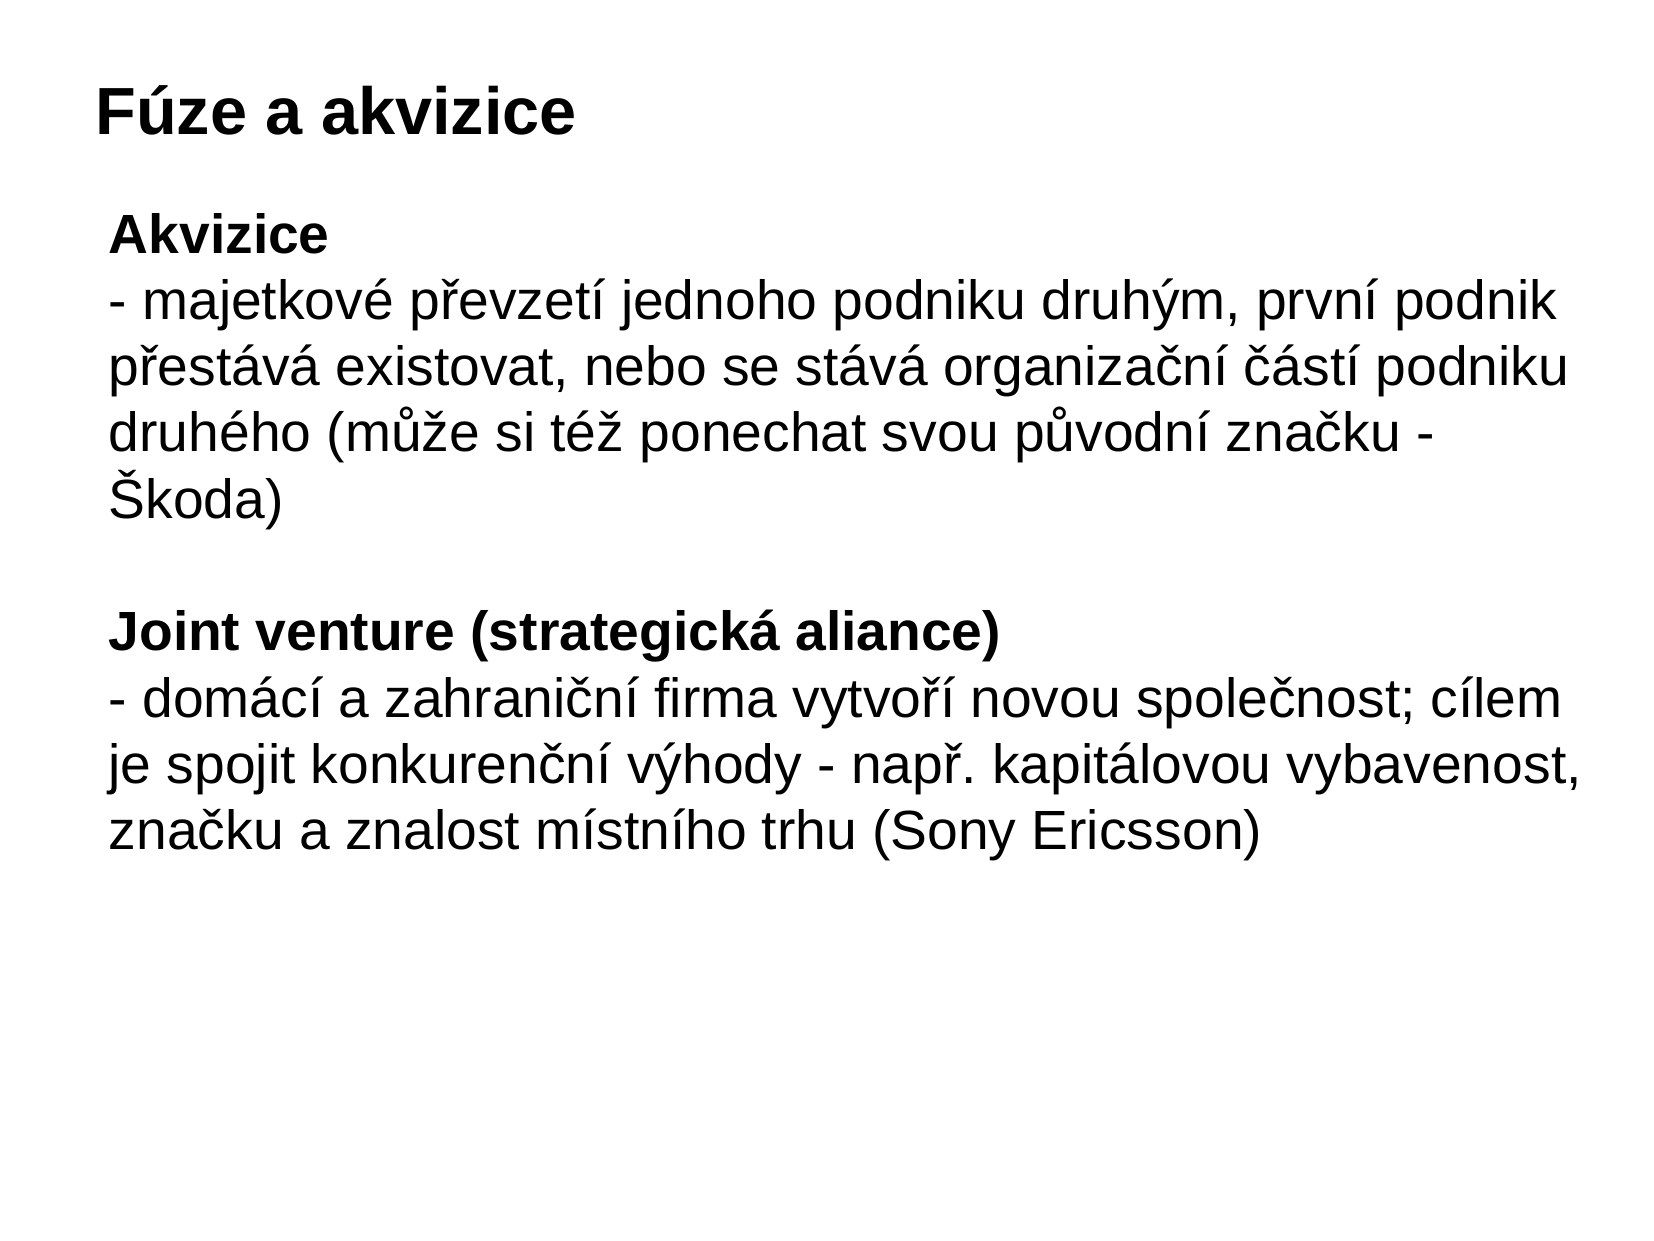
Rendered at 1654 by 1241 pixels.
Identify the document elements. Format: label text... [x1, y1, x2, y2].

text_box Fúze a akvizice [45, 60, 592, 156]
text_box Akvizice - majetkové převzetí jednoho podniku druhým, první podnik přestává existovat, nebo se stává organizační částí podniku druhého (může si též ponechat svou původní značku - Škoda) Joint venture (strategická aliance) - domácí a zahraniční firma vytvoří novou společnost; cílem je spojit konkurenční výhody - např. kapitálovou vybavenost, značku a znalost místního trhu (Sony Ericsson) [58, 190, 1622, 869]
